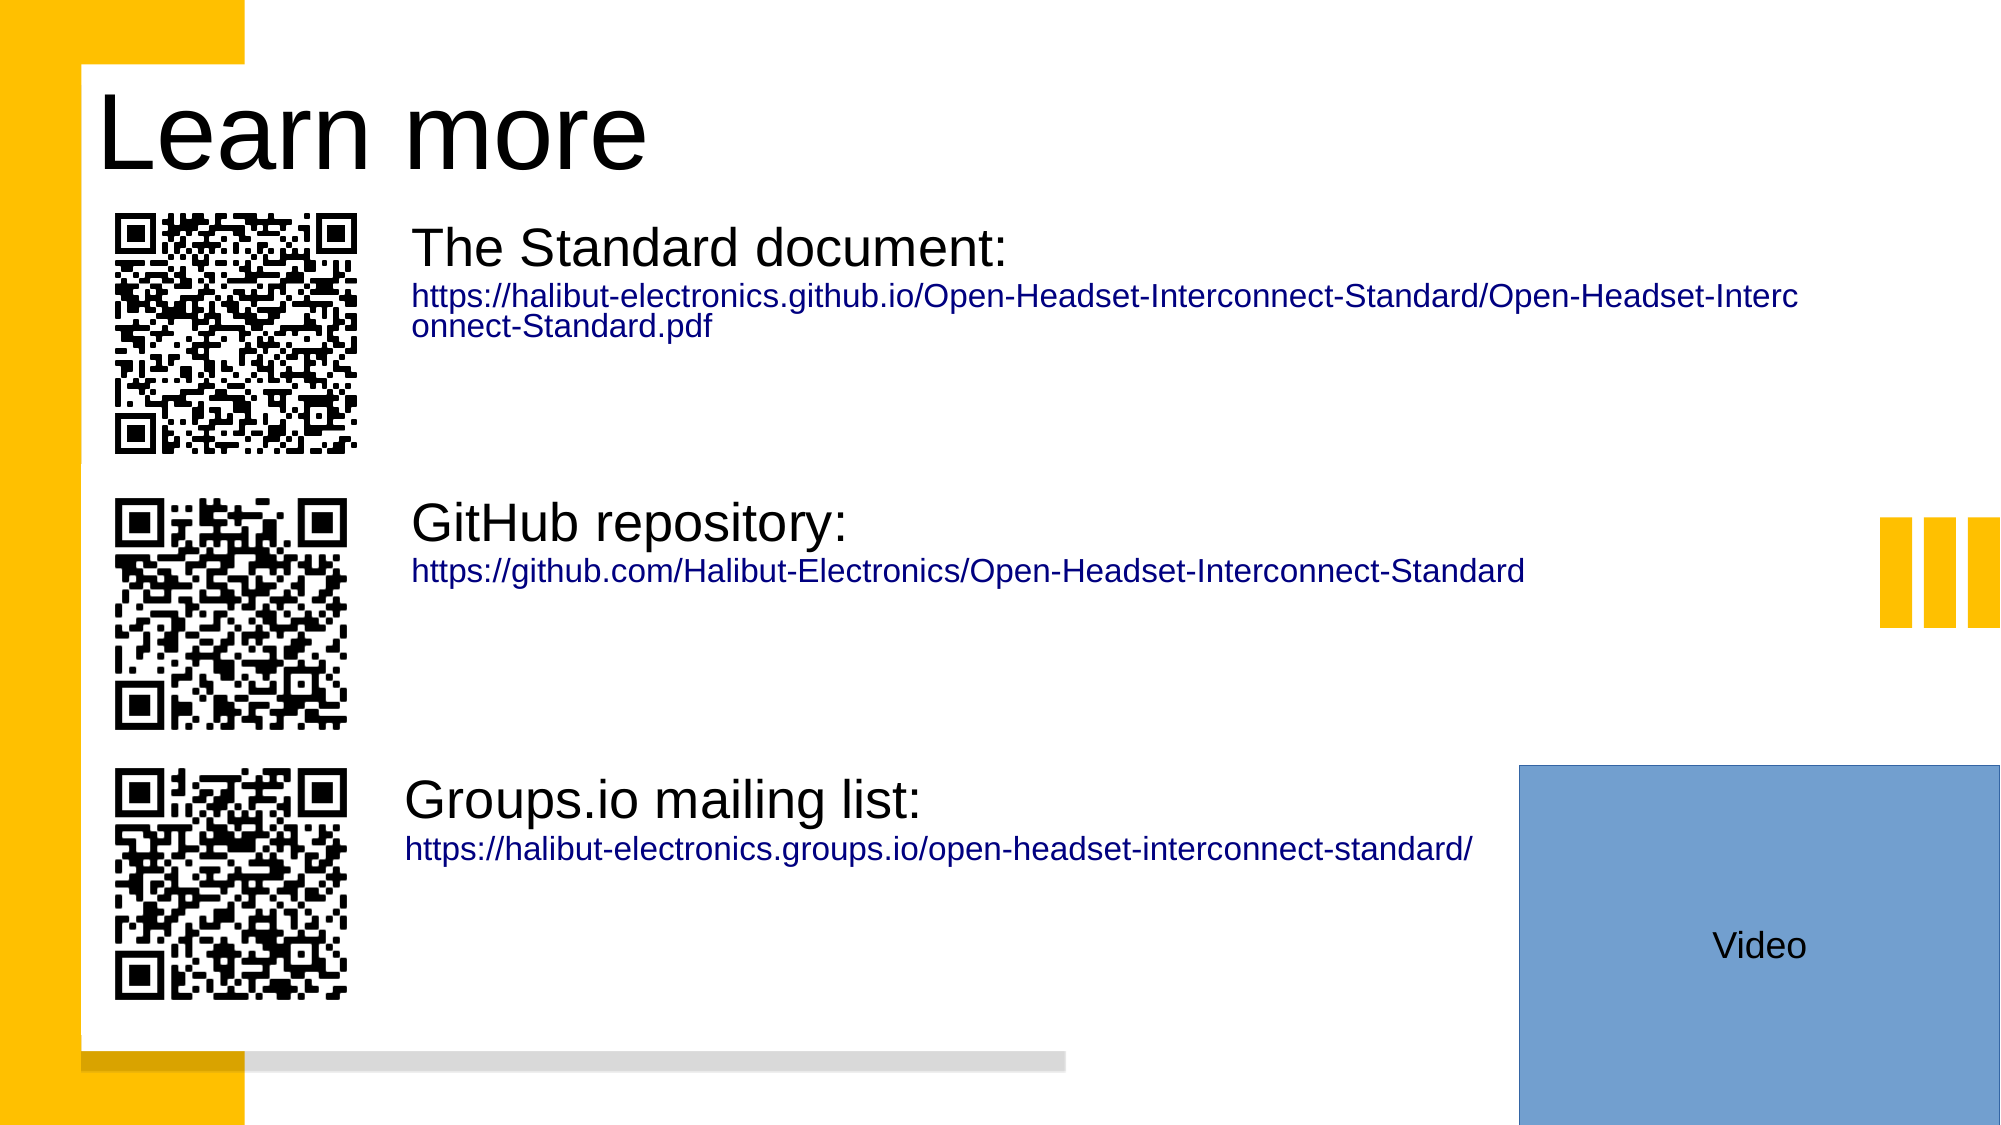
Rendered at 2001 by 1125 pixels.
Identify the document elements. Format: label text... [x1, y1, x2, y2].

text_box Video [1519, 765, 2000, 1125]
picture [81, 186, 383, 1036]
text_box Video [1791, 946, 1802, 956]
text_box GitHub repository: https://github.com/Halibut-Electronics/Open-Headset-Interconnect-Standard [396, 485, 1831, 700]
text_box The Standard document: https://halibut-electronics.github.io/Open-Headset-Interconnect-Standard/Open-Headset-Interconnect-Standard.pdf [396, 210, 1831, 462]
text_box Learn more [81, 64, 1921, 201]
text_box [0, 0, 2000, 1125]
text_box Groups.io mailing list: https://halibut-electronics.groups.io/open-headset-interconnect-standard/ [390, 762, 1824, 946]
text_box Video [1749, 946, 1759, 956]
